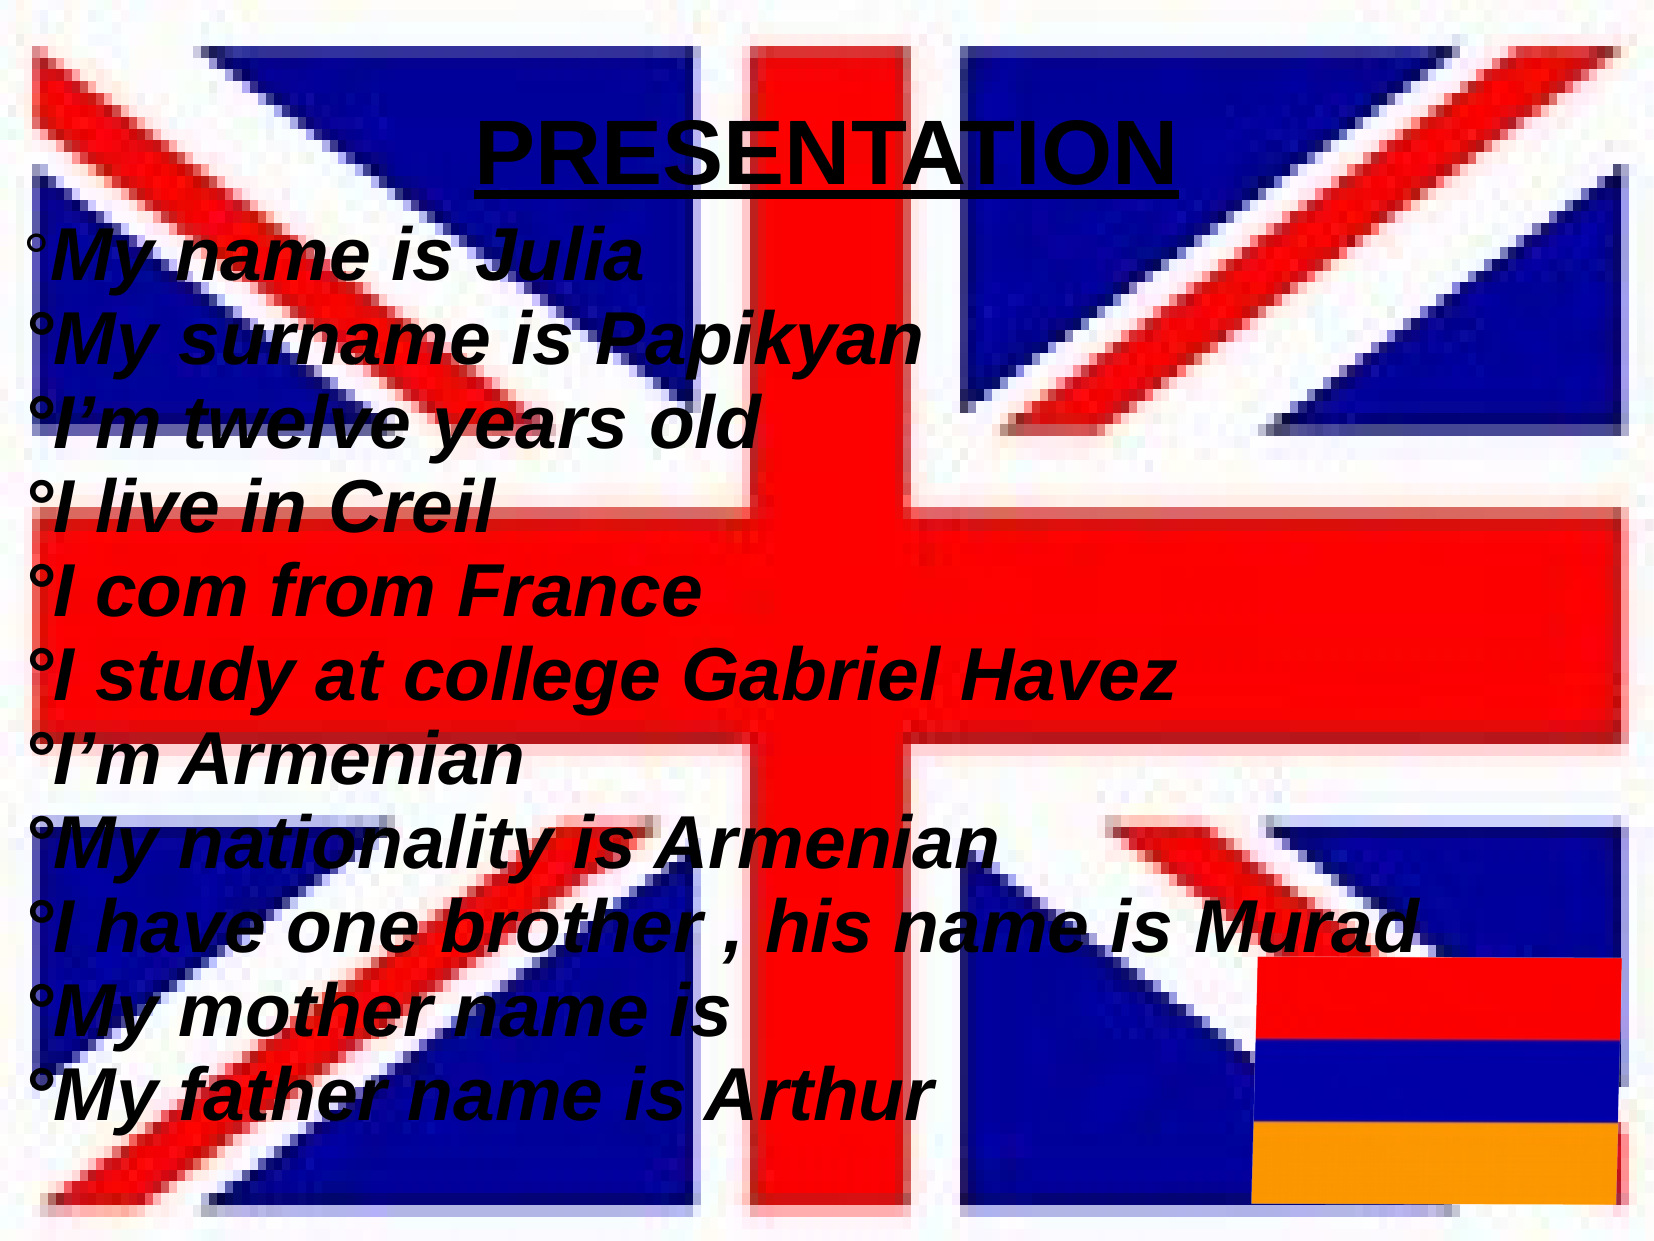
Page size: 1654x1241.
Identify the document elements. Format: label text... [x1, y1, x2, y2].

picture [0, 0, 1654, 1241]
title PRESENTATION [82, 49, 1571, 257]
subtitle °My name is Julia °My surname is Papikyan °I’m twelve years old °I live in Creil °I com from France °I study at college Gabriel Havez °I’m Armenian °My nationality is Armenian °I have one brother , his name is Murad °My mother name is °My father name is Arthur [23, 212, 1512, 1206]
